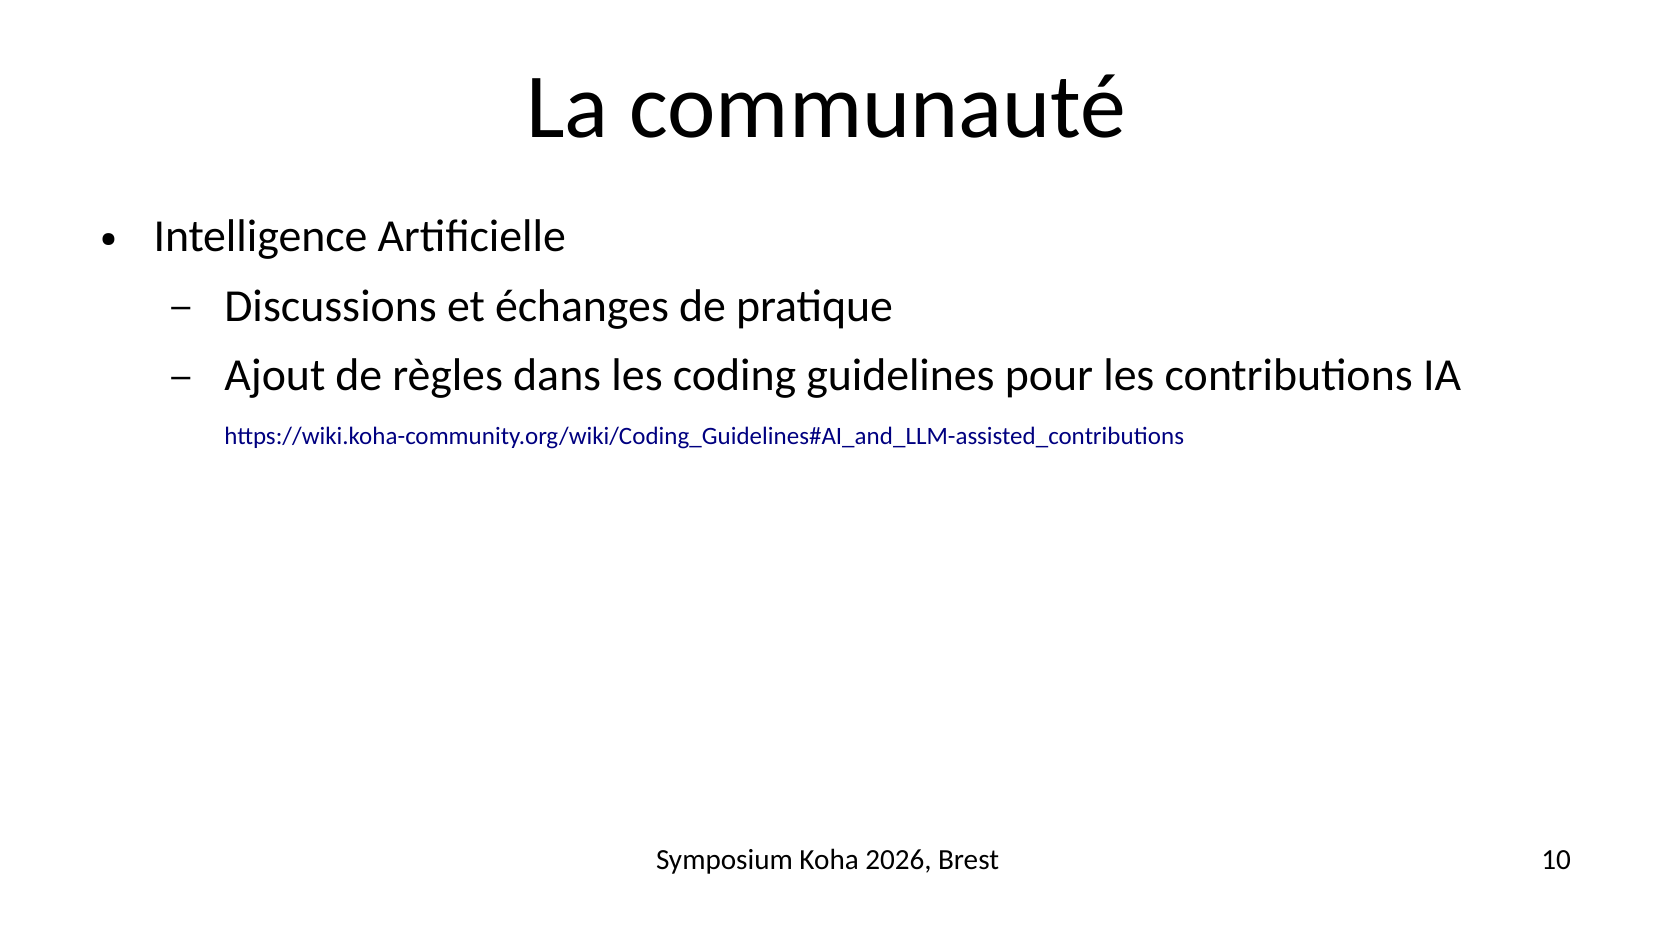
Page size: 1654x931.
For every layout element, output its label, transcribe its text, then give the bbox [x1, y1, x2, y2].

list Intelligence Artificielle Discussions et échanges de pratique Ajout de règles dans les coding guidelines pour les contributions IA https://wiki.koha-community.org/wiki/Coding_Guidelines#AI_and_LLM-assisted_contributions [82, 217, 1571, 758]
title La communauté [82, 37, 1571, 193]
